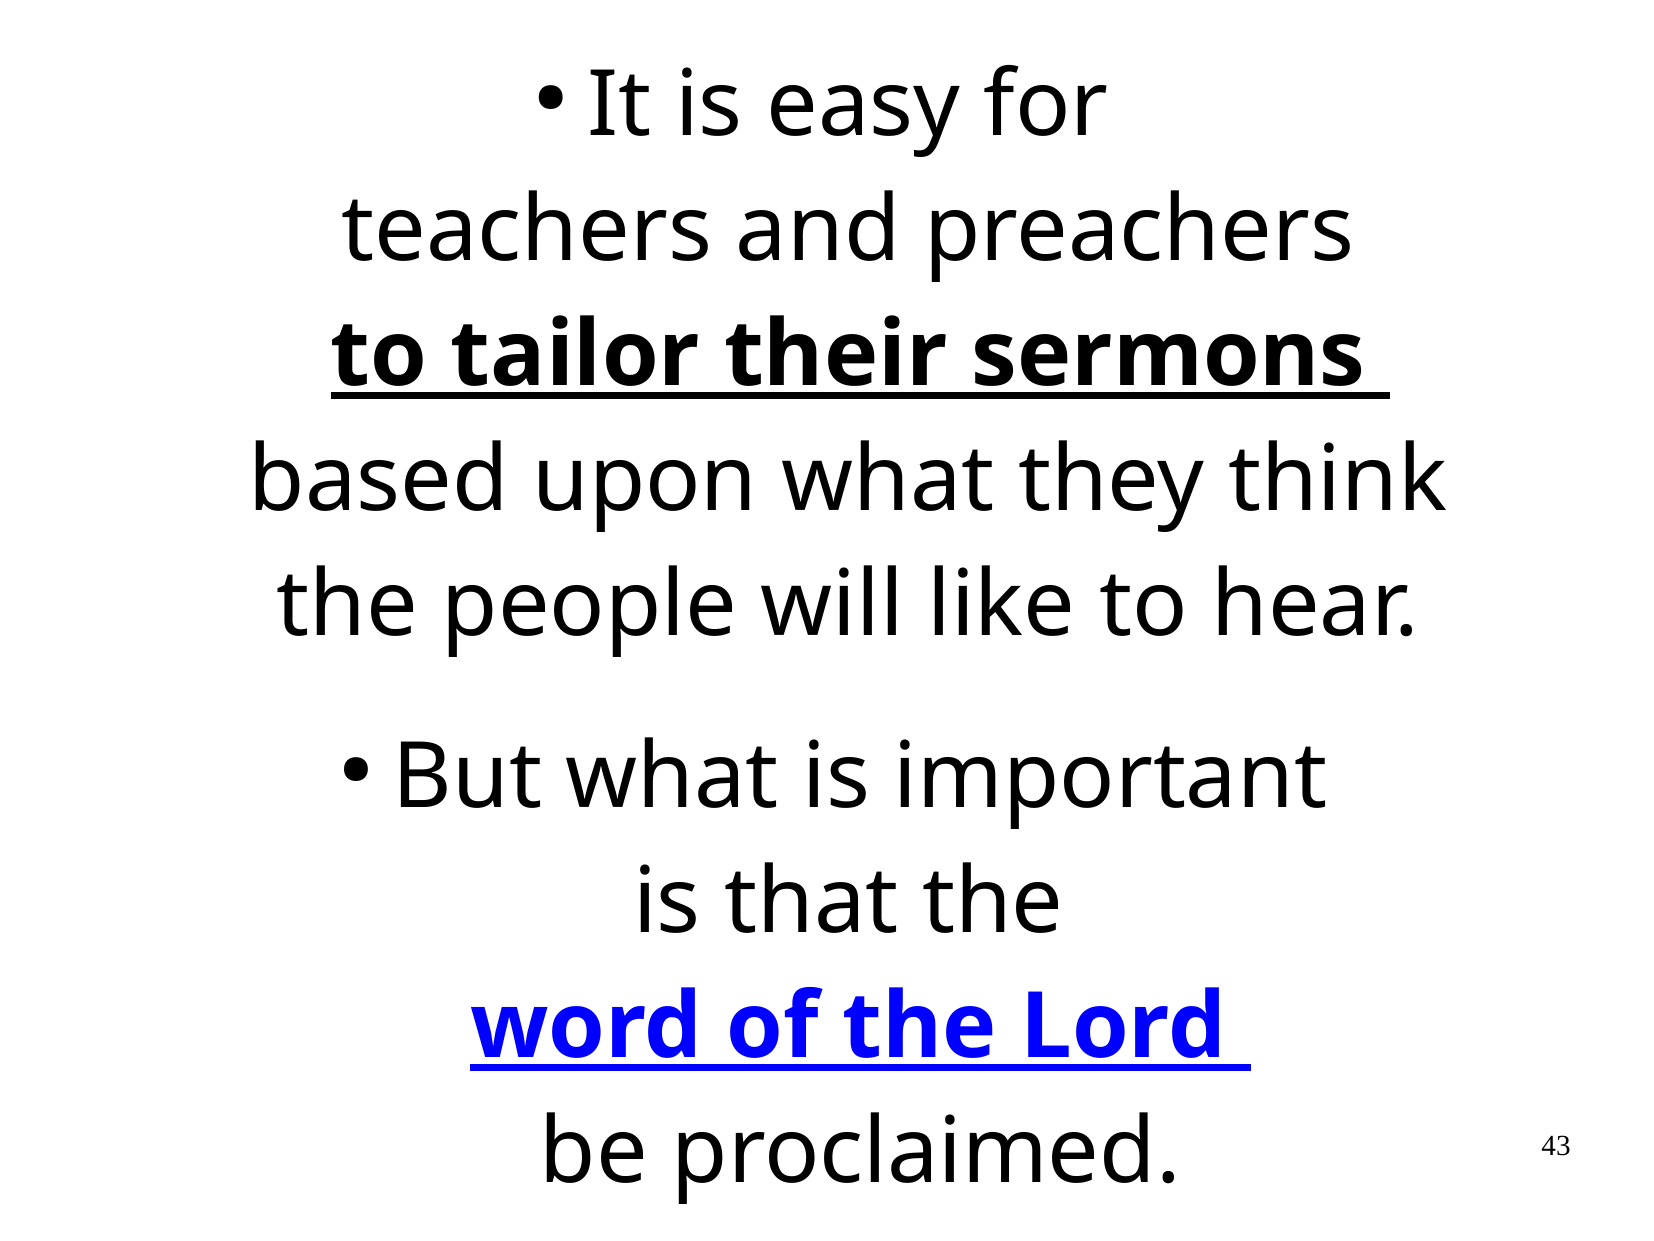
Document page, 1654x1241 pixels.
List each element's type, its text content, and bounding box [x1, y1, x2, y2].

list It is easy for teachers and preachers to tailor their sermons based upon what they think the people will like to hear. But what is important is that the word of the Lord be proclaimed. [37, 37, 1613, 1238]
